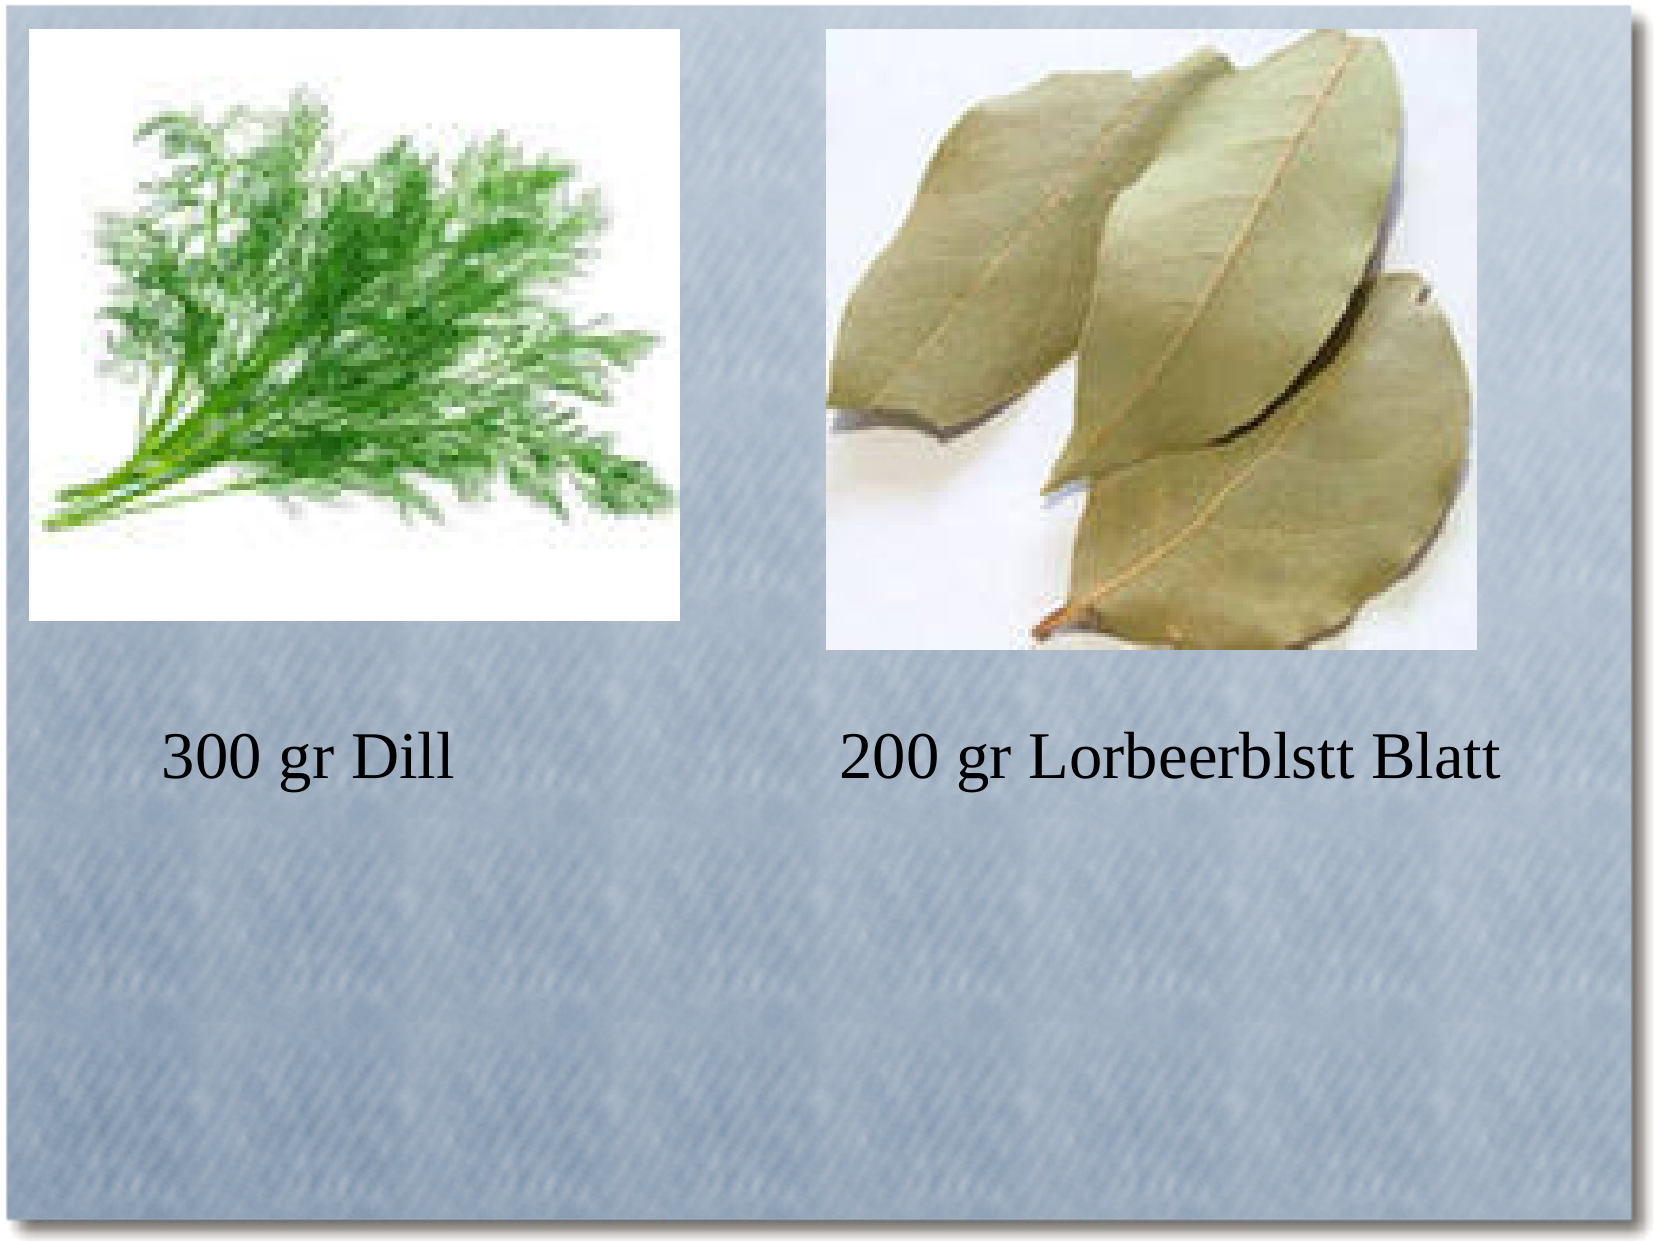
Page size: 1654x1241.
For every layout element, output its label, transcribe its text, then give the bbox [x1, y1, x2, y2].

picture [0, 0, 1654, 1241]
title 300 gr Dill 200 gr Lorbeerblstt Blatt [118, 655, 1531, 857]
